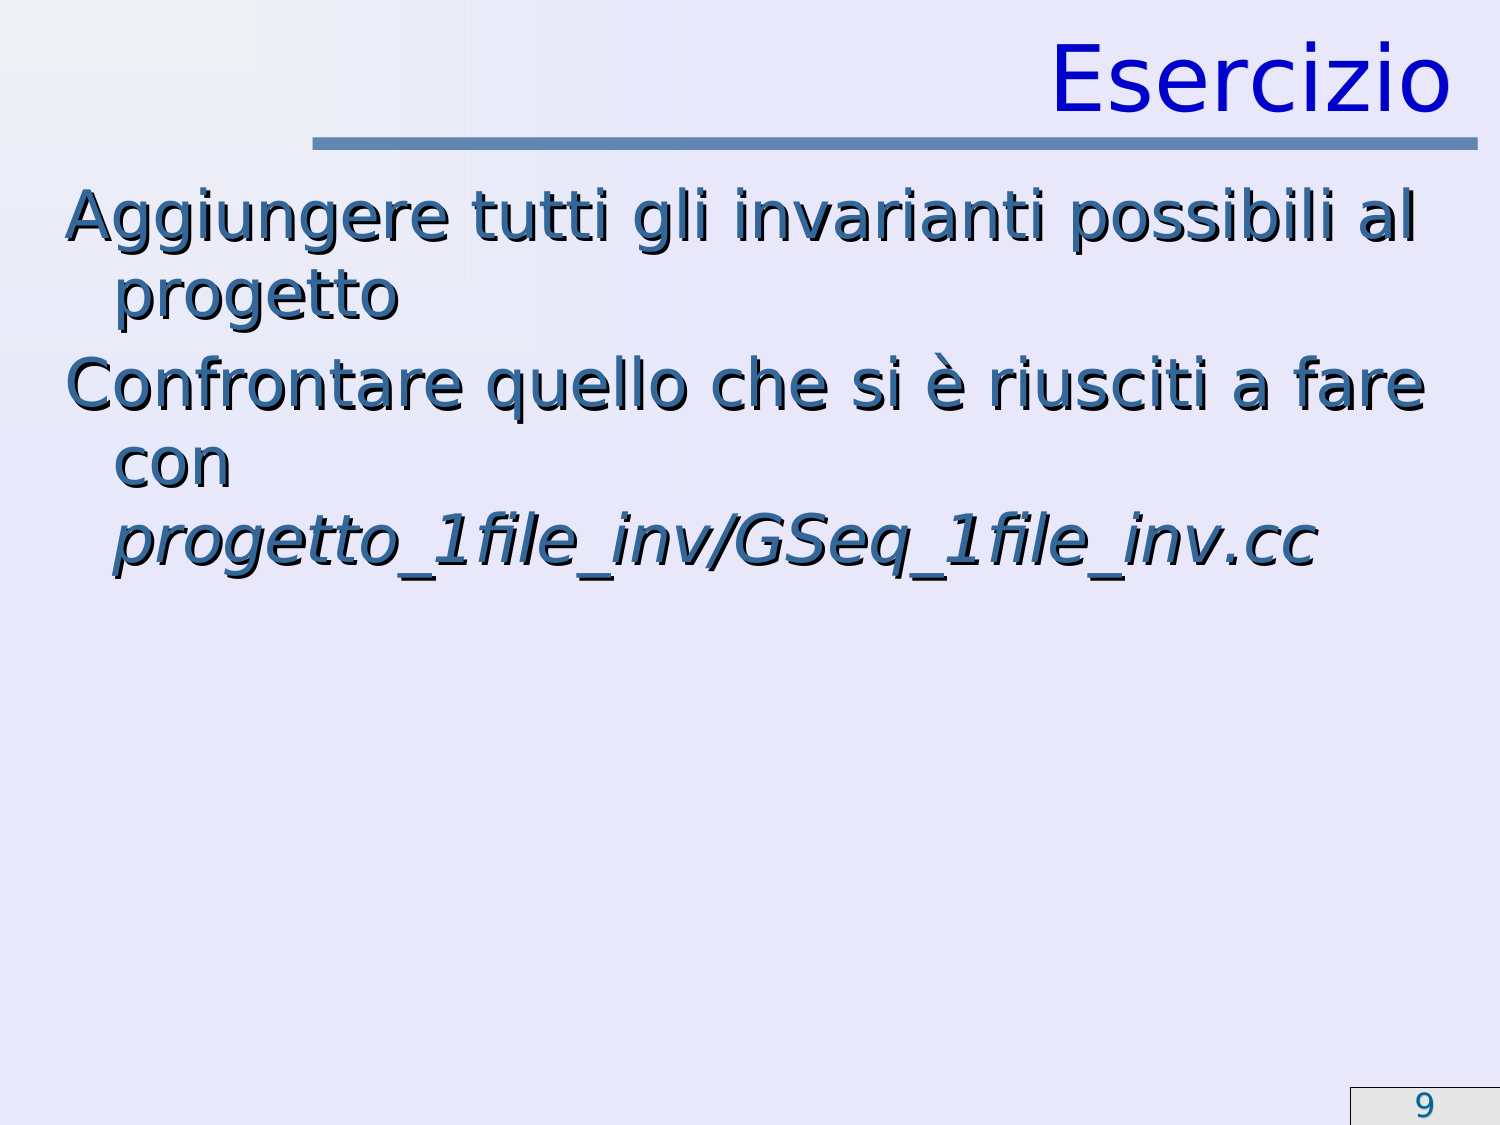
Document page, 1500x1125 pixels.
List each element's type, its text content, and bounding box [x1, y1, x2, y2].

title Esercizio [18, 0, 1470, 141]
text_box [312, 137, 1478, 150]
text_box Aggiungere tutti gli invarianti possibili al progetto Confrontare quello che si è riusciti a fare con progetto_1file_inv/GSeq_1file_inv.cc [50, 168, 1463, 1056]
